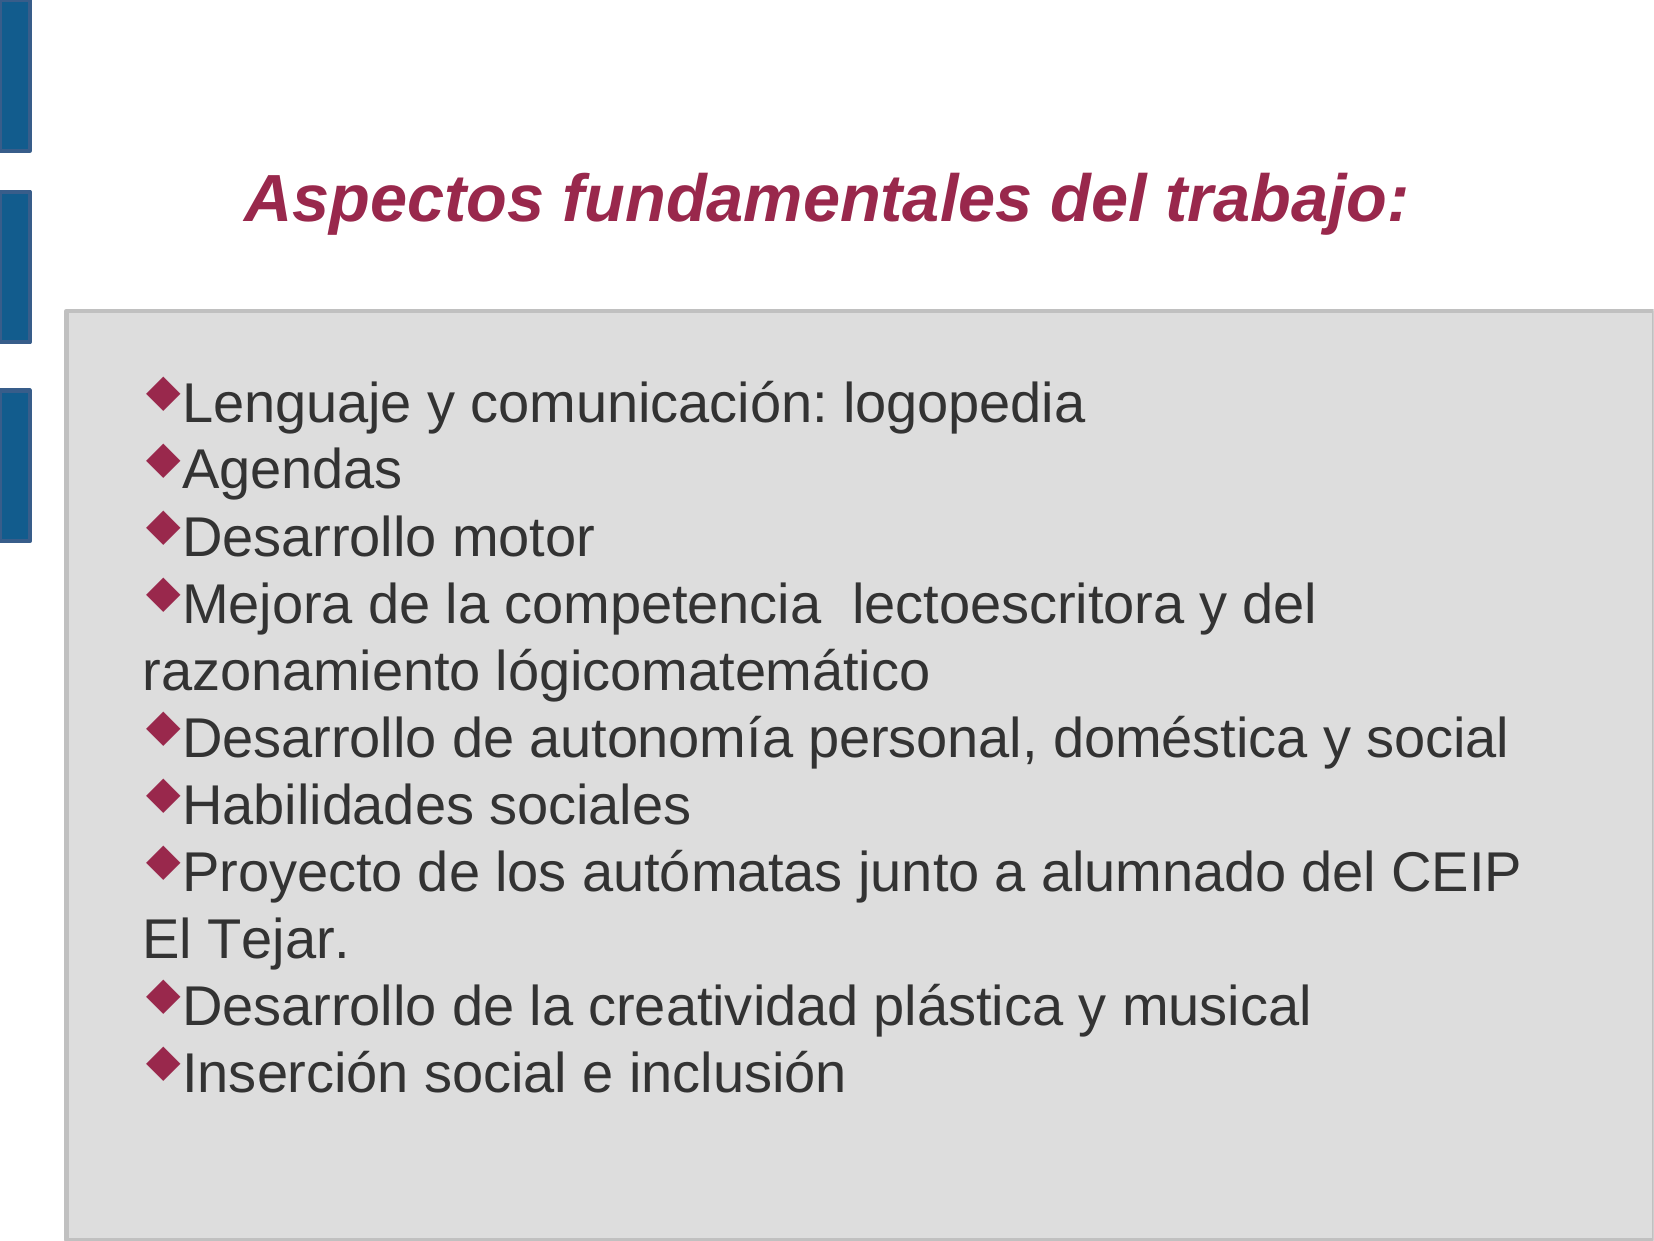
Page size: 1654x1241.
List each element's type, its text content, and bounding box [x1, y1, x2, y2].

title Aspectos fundamentales del trabajo: [121, 91, 1534, 299]
list Lenguaje y comunicación: logopedia Agendas Desarrollo motor Mejora de la competencia lectoescritora y del razonamiento lógicomatemático Desarrollo de autonomía personal, doméstica y social Habilidades sociales Proyecto de los autómatas junto a alumnado del CEIP El Tejar. Desarrollo de la creatividad plástica y musical Inserción social e inclusión [142, 366, 1524, 1148]
